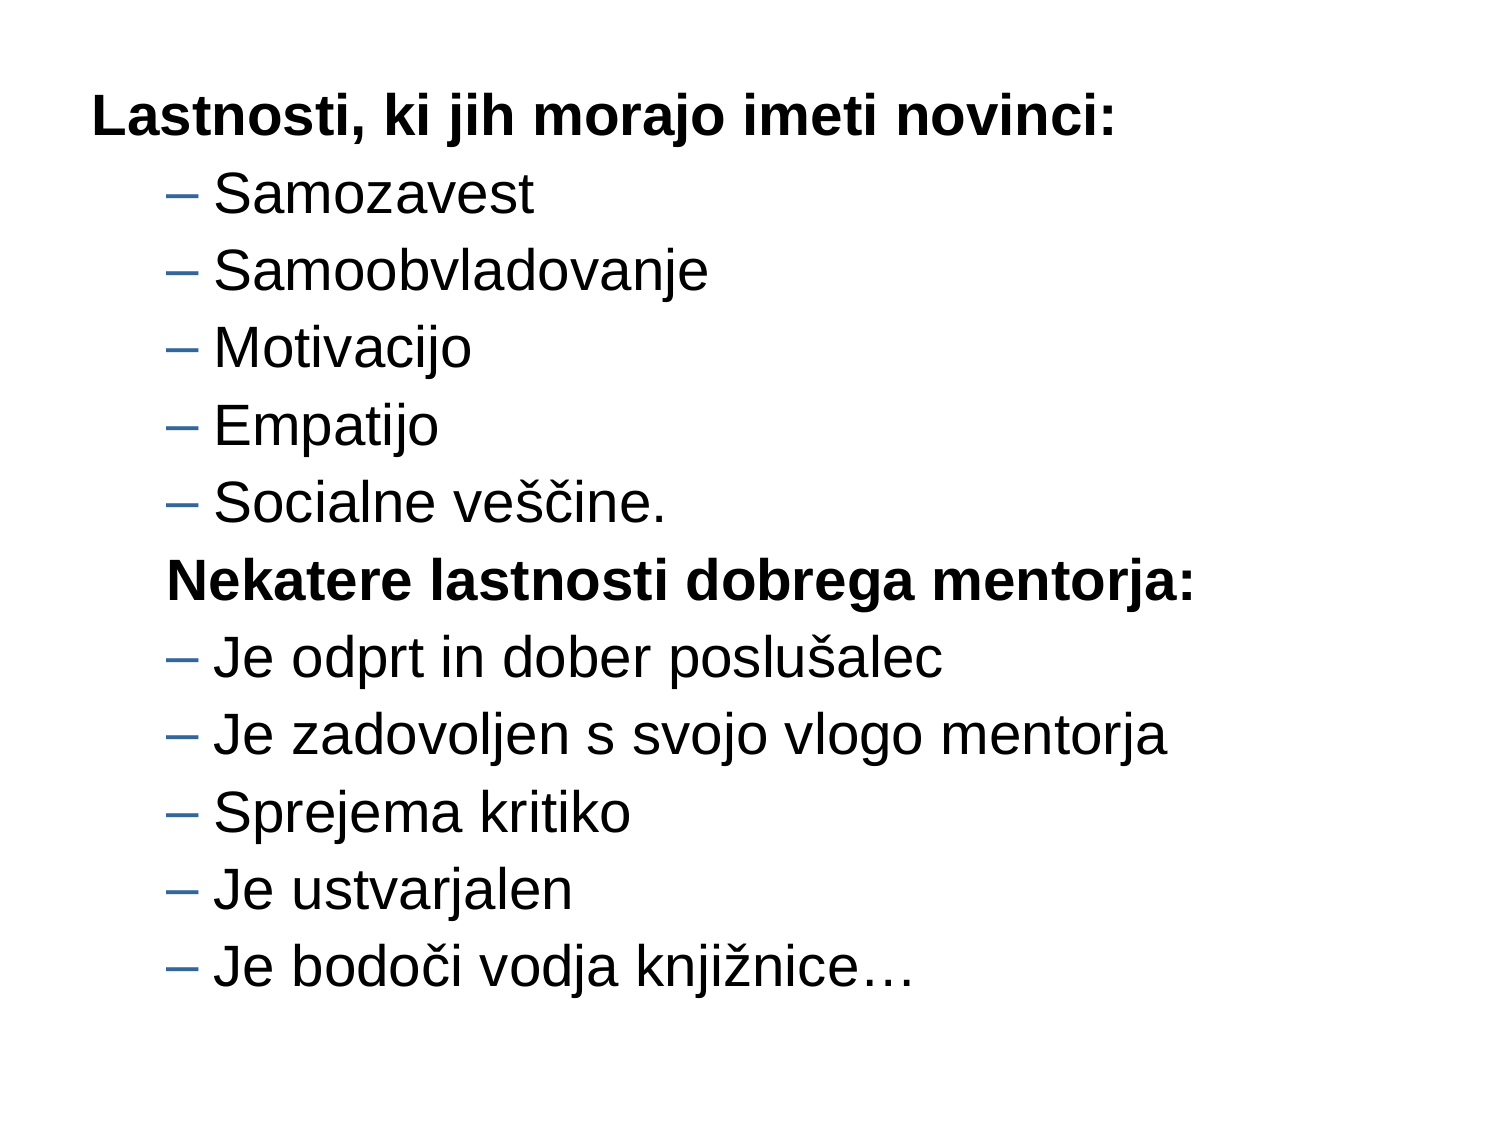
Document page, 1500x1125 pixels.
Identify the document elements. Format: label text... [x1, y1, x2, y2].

list Lastnosti, ki jih morajo imeti novinci: Samozavest Samoobvladovanje Motivacijo Empatijo Socialne veščine. Nekatere lastnosti dobrega mentorja: Je odprt in dober poslušalec Je zadovoljen s svojo vlogo mentorja Sprejema kritiko Je ustvarjalen Je bodoči vodja knjižnice… [76, 78, 1436, 1089]
